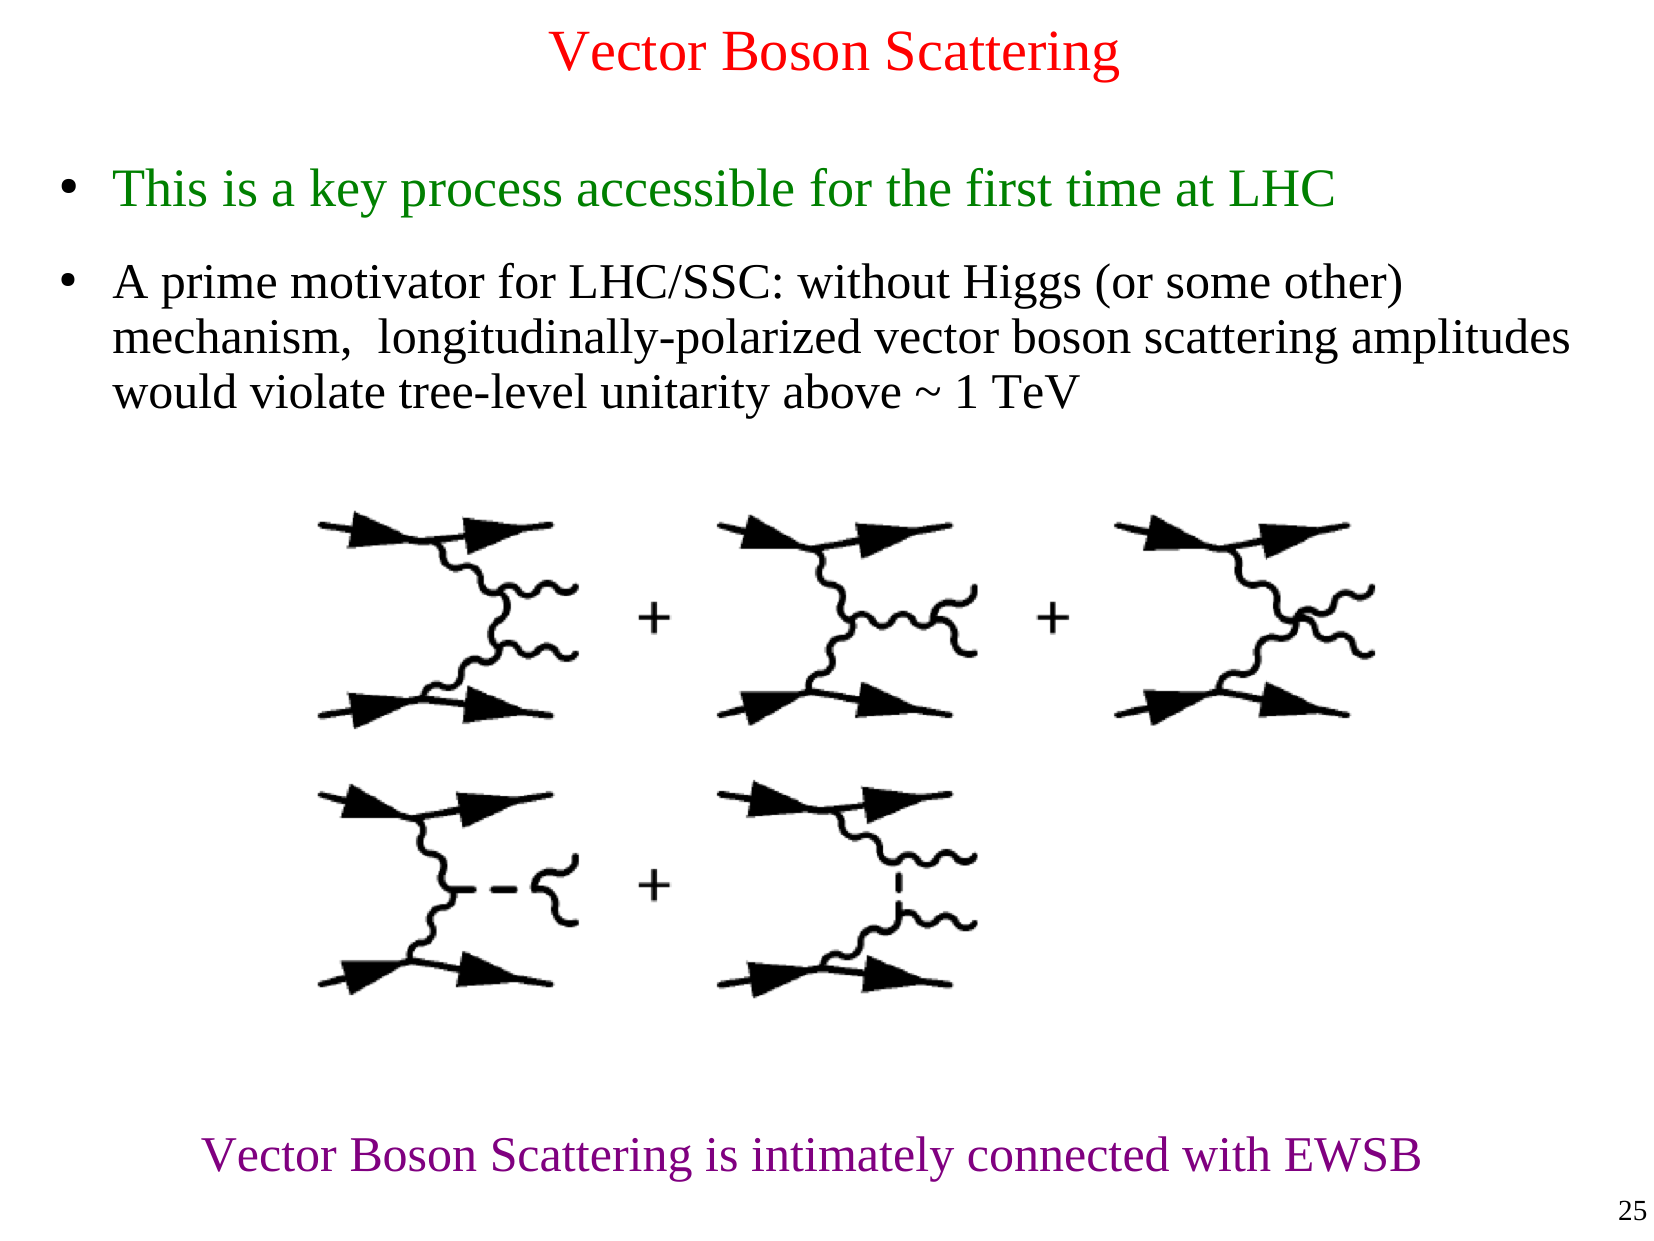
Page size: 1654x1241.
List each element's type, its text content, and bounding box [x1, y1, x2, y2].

title Vector Boson Scattering [128, 0, 1541, 144]
picture [299, 495, 1391, 1006]
text_box Vector Boson Scattering is intimately connected with EWSB [200, 1127, 1417, 1183]
list This is a key process accessible for the first time at LHC A prime motivator for LHC/SSC: without Higgs (or some other) mechanism, longitudinally-polarized vector boson scattering amplitudes would violate tree-level unitarity above ~ 1 TeV [41, 158, 1635, 1154]
